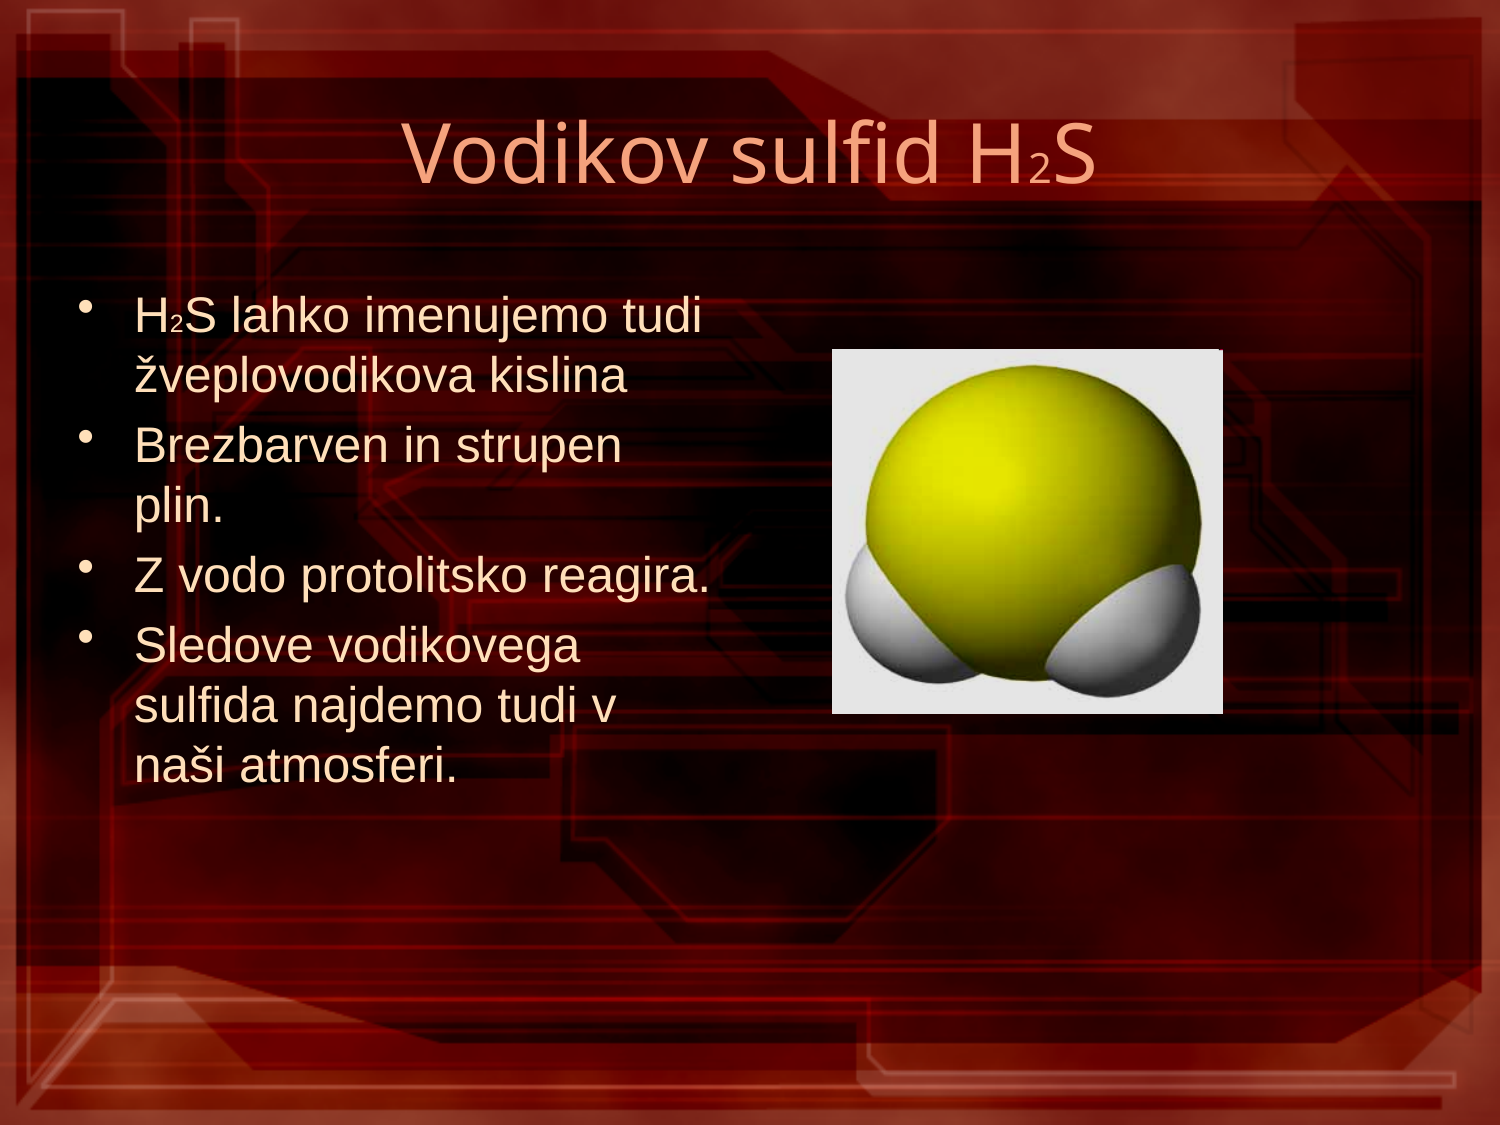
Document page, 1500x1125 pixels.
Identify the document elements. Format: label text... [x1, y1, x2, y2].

list H2S lahko imenujemo tudi žveplovodikova kislina Brezbarven in strupen plin. Z vodo protolitsko reagira. Sledove vodikovega sulfida najdemo tudi v naši atmosferi. [62, 275, 738, 1013]
title Vodikov sulfid H2S [62, 42, 1438, 258]
picture [0, 0, 1500, 1125]
